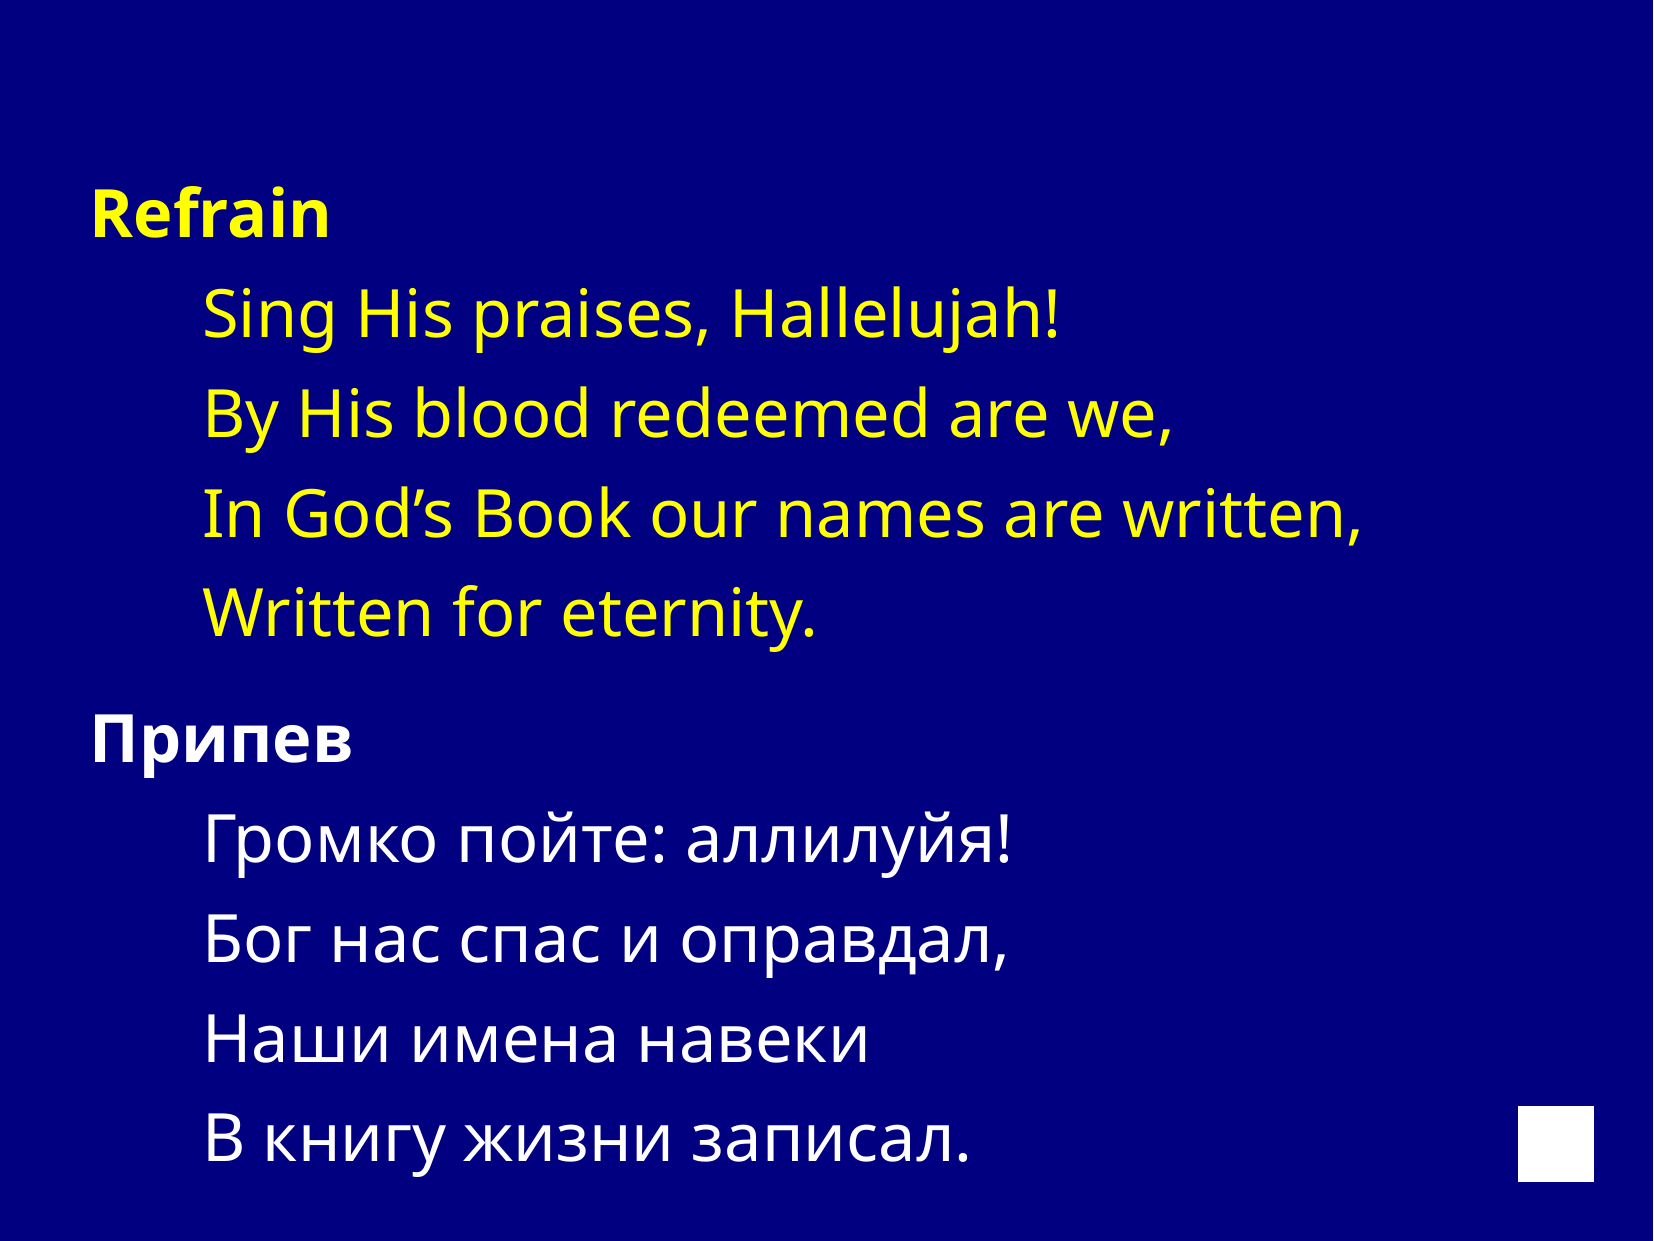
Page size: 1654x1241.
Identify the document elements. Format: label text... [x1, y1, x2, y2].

text_box Refrain Sing His praises, Hallelujah! By His blood redeemed are we, In God’s Book our names are written, Written for eternity. [75, 150, 1576, 638]
text_box Припев Громко пойте: аллилуйя! Бог нас спас и оправдал, Наши имена навеки В книгу жизни записал. [75, 675, 1576, 1163]
text_box [1518, 1106, 1594, 1182]
